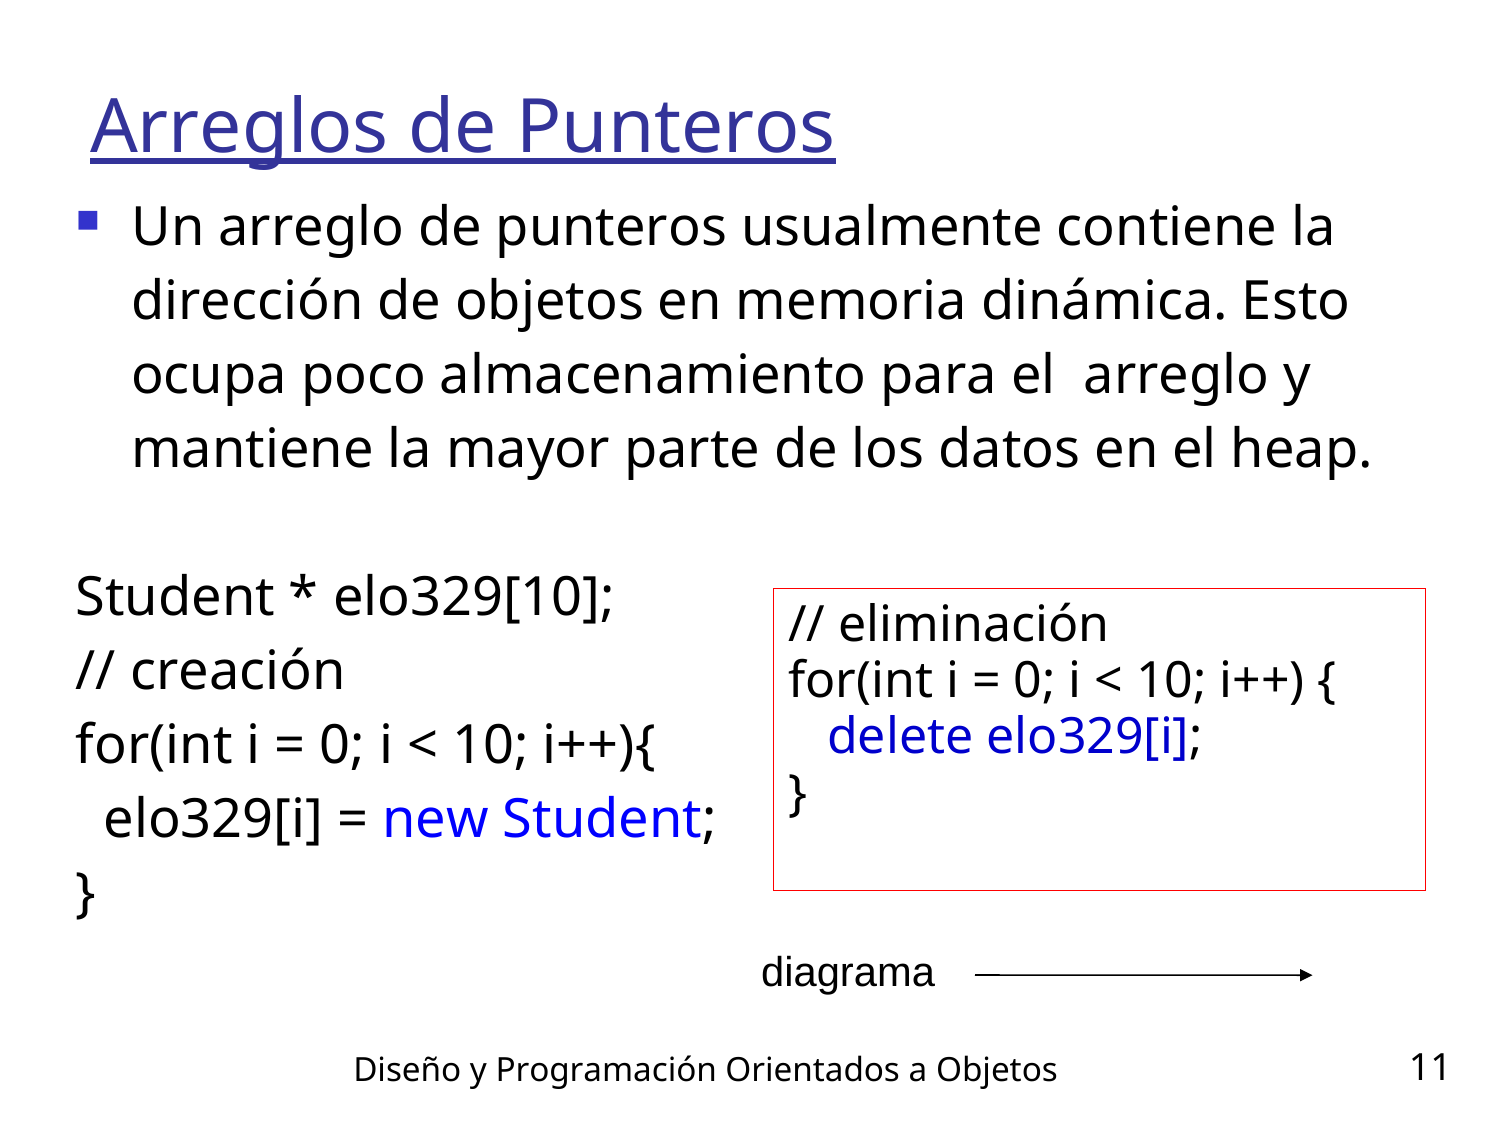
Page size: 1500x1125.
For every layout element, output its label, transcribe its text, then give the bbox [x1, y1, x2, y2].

title Arreglos de Punteros [75, 19, 1466, 182]
text_box // eliminación for(int i = 0; i < 10; i++) { delete elo329[i]; } [773, 588, 1426, 891]
list Un arreglo de punteros usualmente contiene la dirección de objetos en memoria dinámica. Esto ocupa poco almacenamiento para el arreglo y mantiene la mayor parte de los datos en el heap. Student * elo329[10]; // creación for(int i = 0; i < 10; i++)‏{ elo329[i] = new Student; } [75, 187, 1463, 1013]
